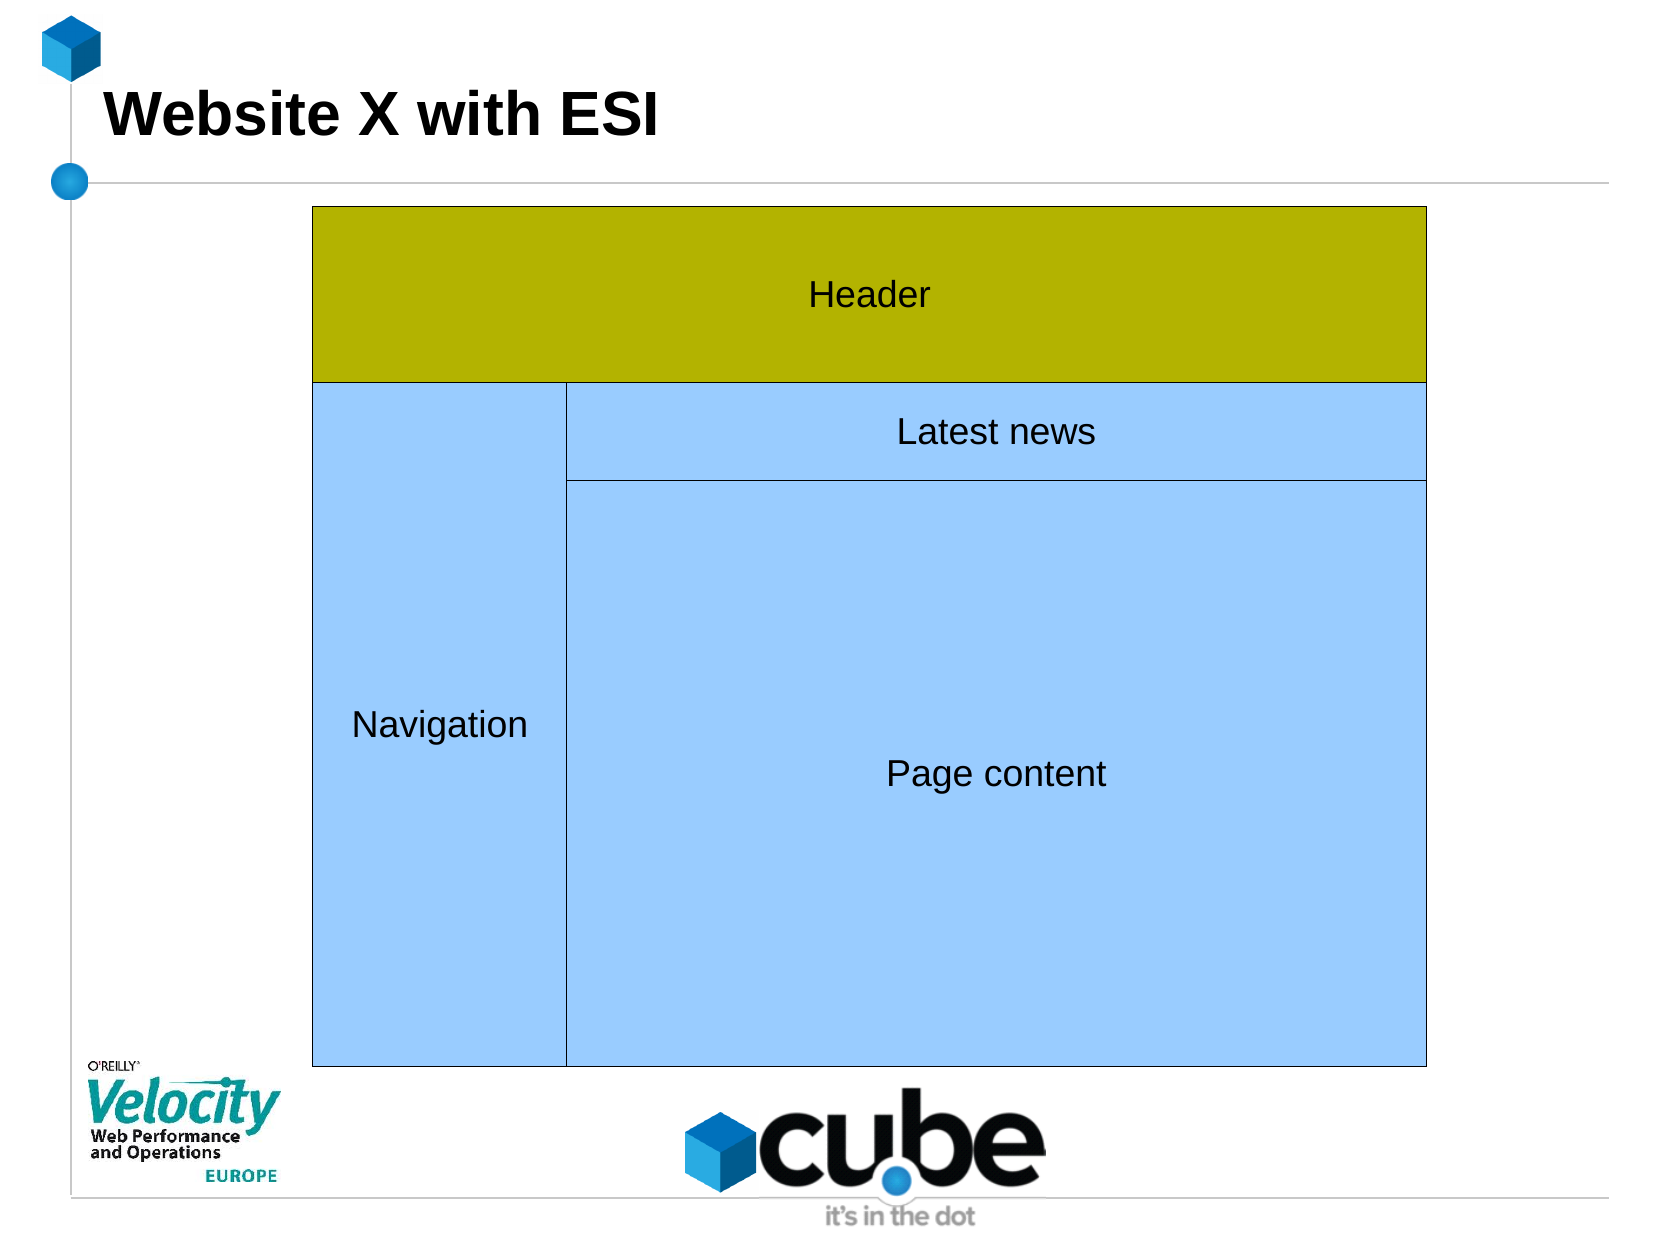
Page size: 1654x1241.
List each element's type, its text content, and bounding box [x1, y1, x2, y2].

text_box Latest news [567, 382, 1427, 481]
picture [88, 1061, 281, 1182]
text_box Navigation [312, 382, 567, 1067]
text_box Page content [567, 481, 1427, 1067]
text_box Header [312, 206, 1427, 382]
title Website X with ESI [103, 49, 1551, 178]
